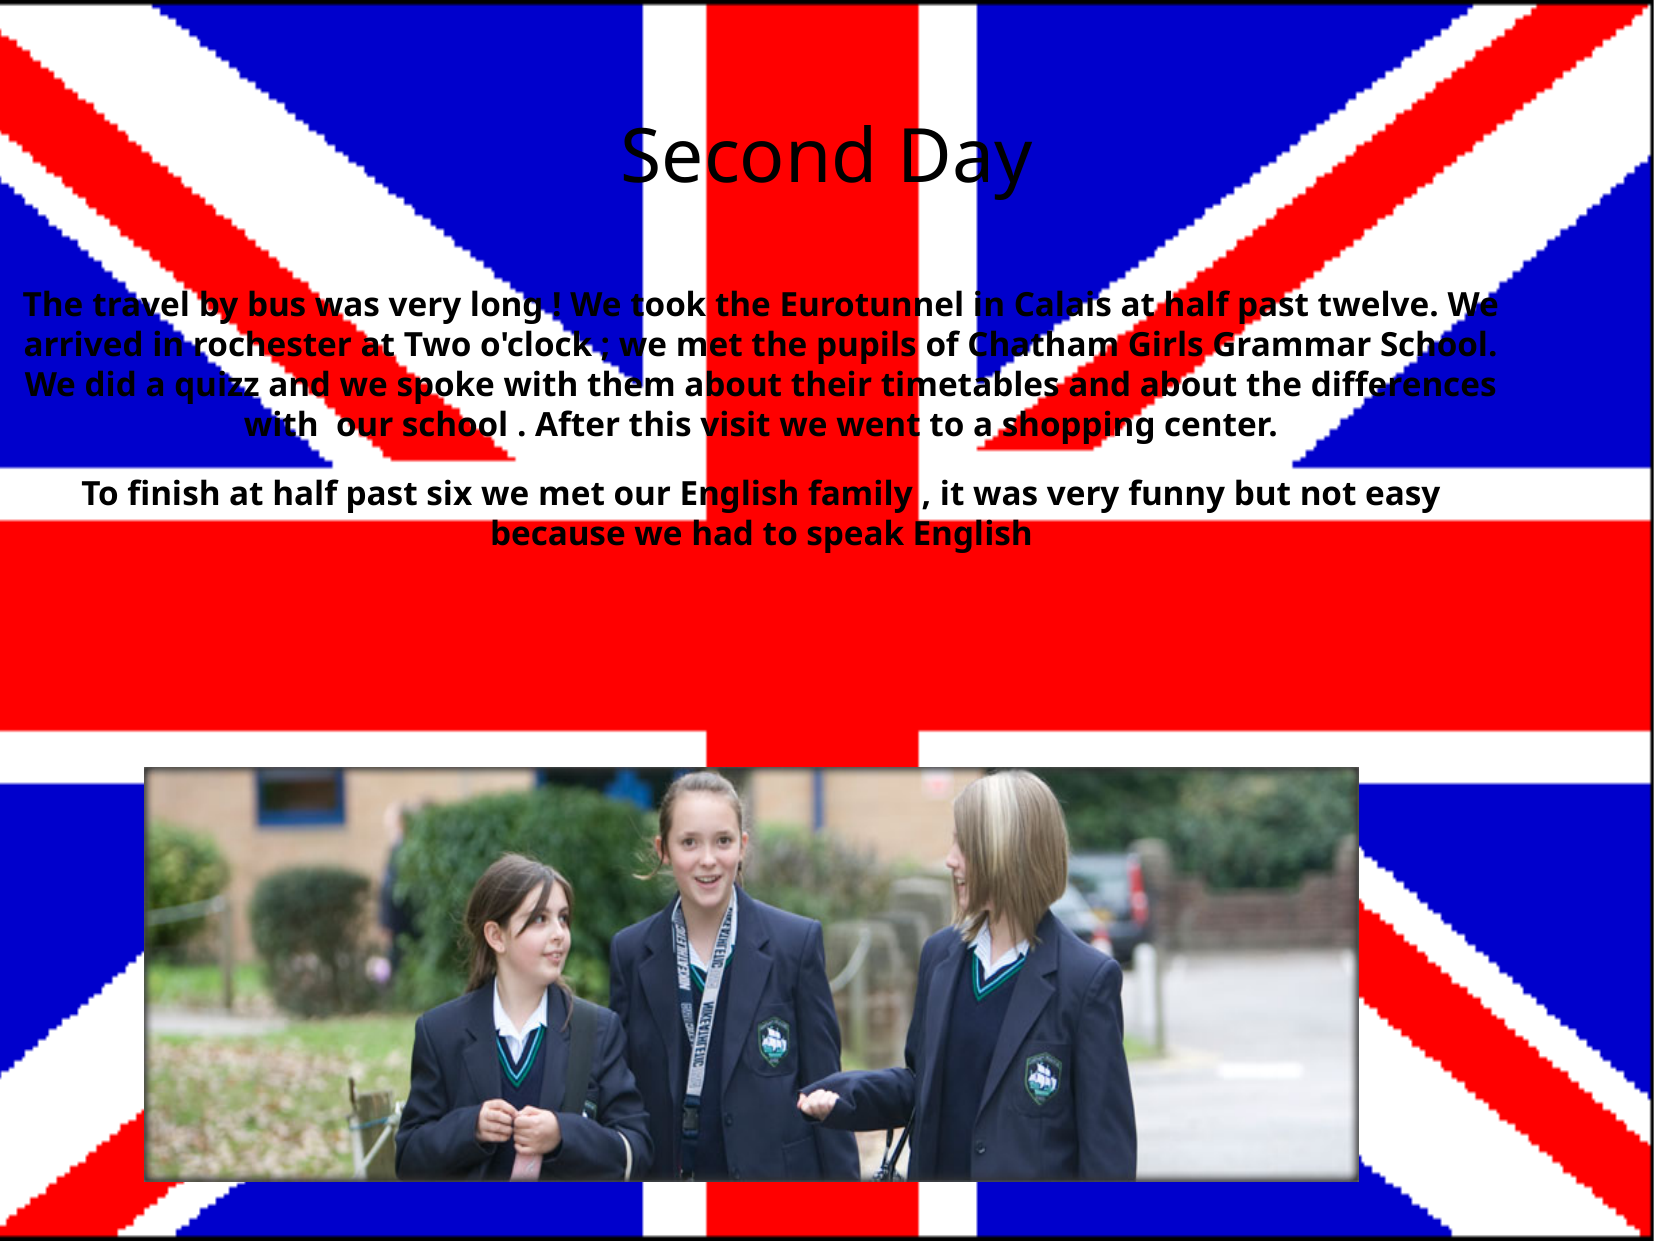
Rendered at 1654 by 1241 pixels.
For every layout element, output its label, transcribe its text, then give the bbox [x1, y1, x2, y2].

title Second Day [82, 49, 1571, 257]
picture [0, 0, 1654, 1241]
subtitle The travel by bus was very long ! We took the Eurotunnel in Calais at half past twelve. We arrived in rochester at Two o'clock ; we met the pupils of Chatham Girls Grammar School. We did a quizz and we spoke with them about their timetables and about the differences with our school . After this visit we went to a shopping center. To finish at half past six we met our English family , it was very funny but not easy because we had to speak English [17, 281, 1506, 554]
